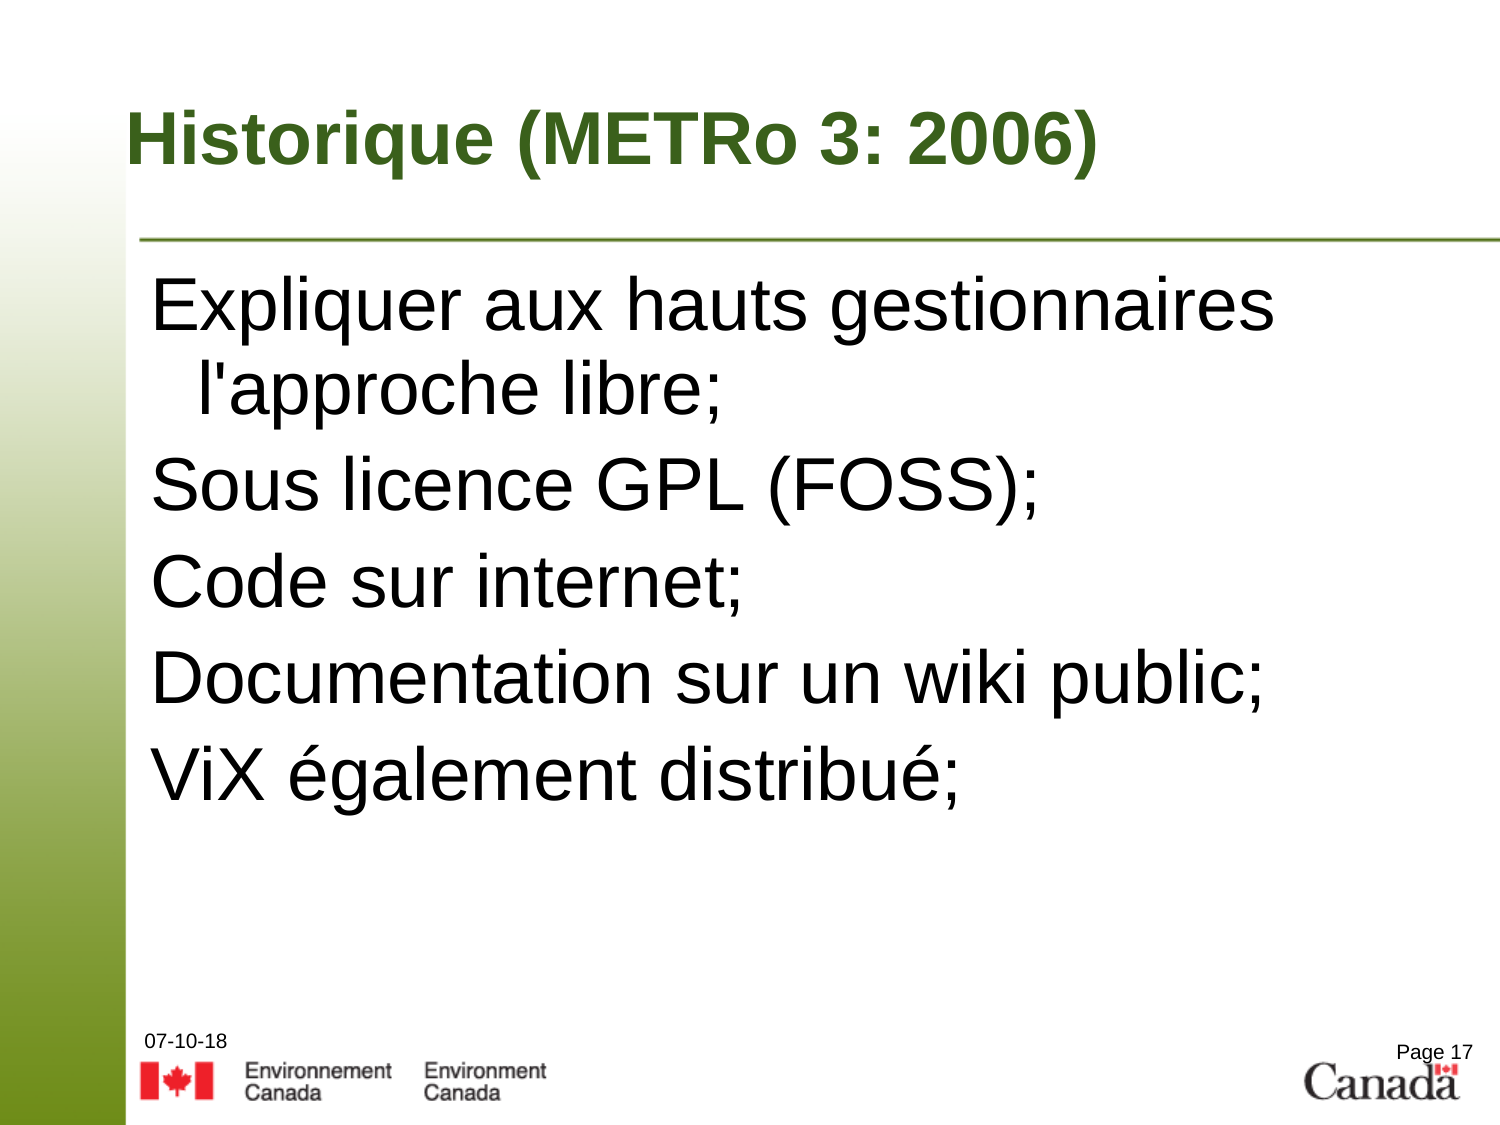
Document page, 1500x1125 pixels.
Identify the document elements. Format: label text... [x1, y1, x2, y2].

list Expliquer aux hauts gestionnaires l'approche libre; Sous licence GPL (FOSS); Code sur internet; Documentation sur un wiki public; ViX également distribué; [150, 262, 1426, 951]
title Historique (METRo 3: 2006) [125, 52, 1463, 226]
picture [0, 0, 1500, 1125]
